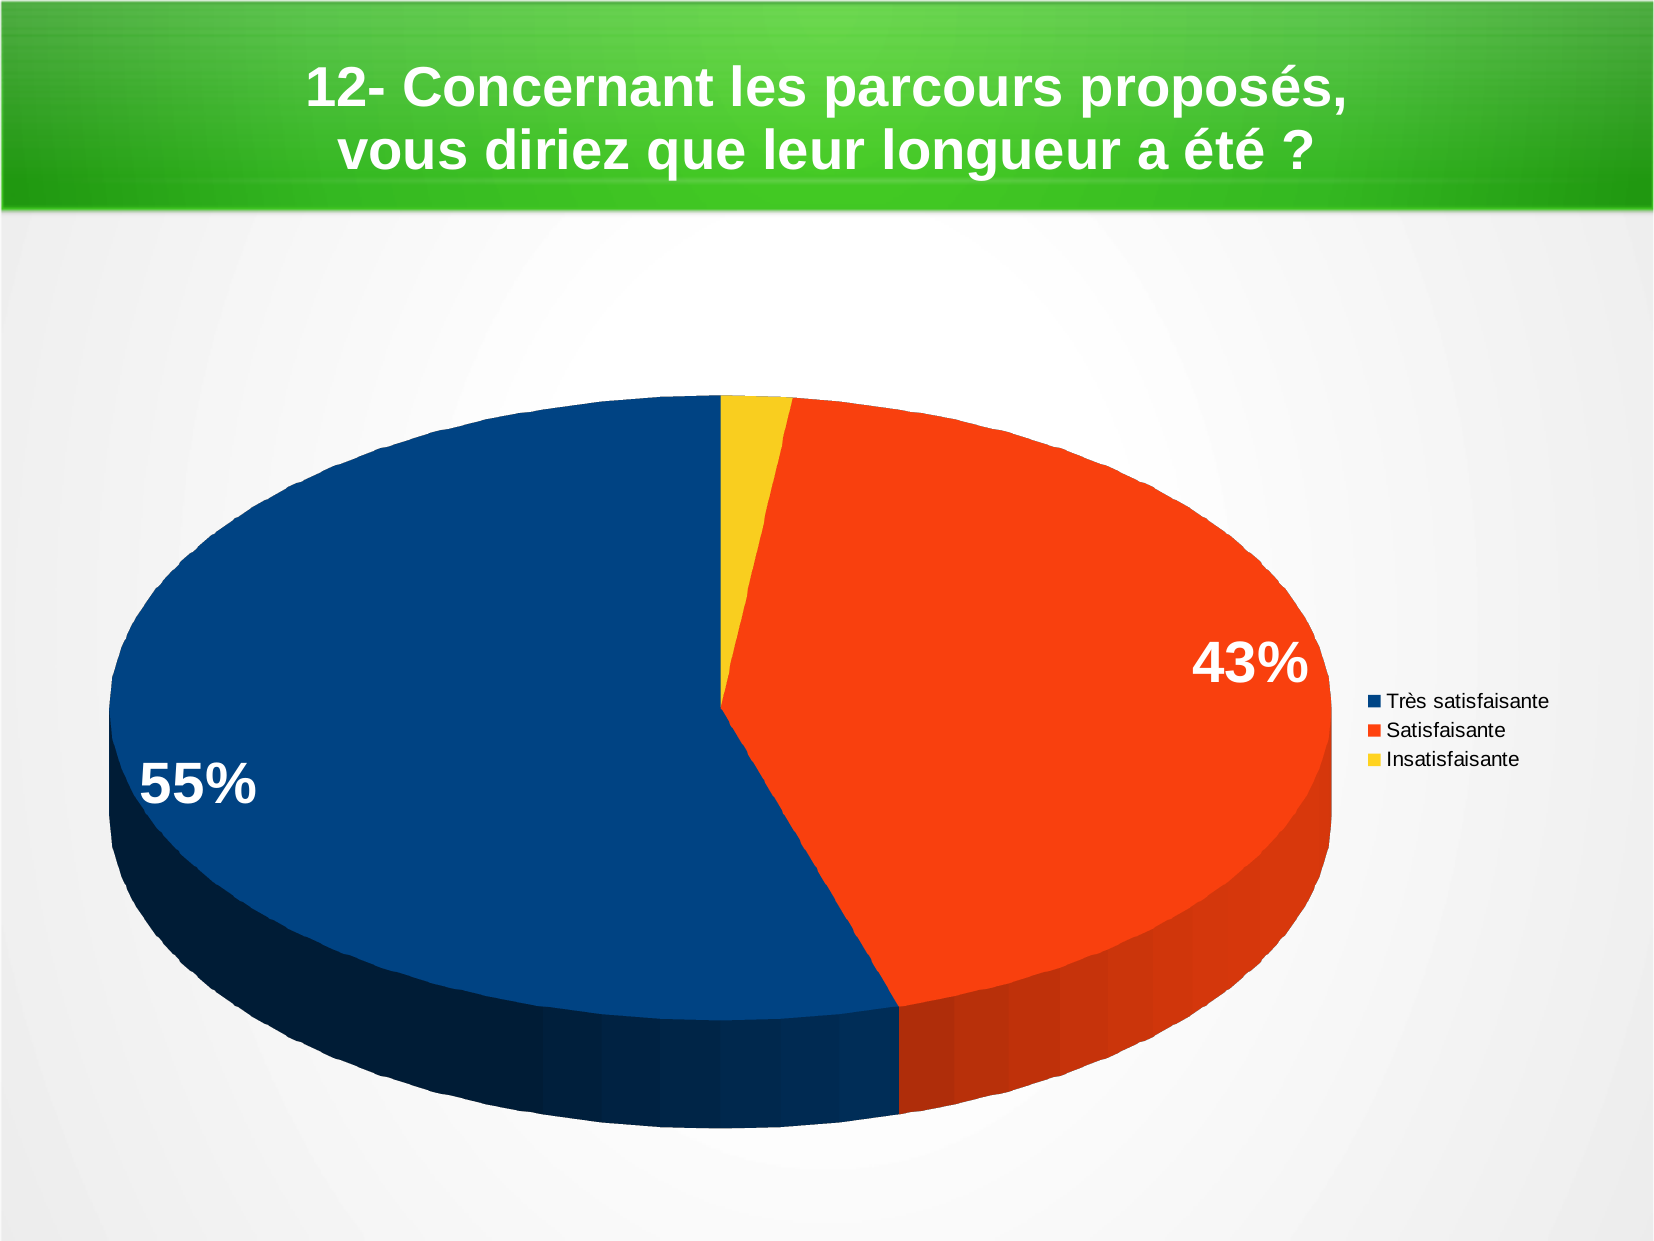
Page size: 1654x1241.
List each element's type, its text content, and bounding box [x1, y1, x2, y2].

picture [0, 0, 1654, 1241]
chart [80, 289, 1569, 1172]
title 12- Concernant les parcours proposés, vous diriez que leur longueur a été ? [82, 47, 1571, 189]
